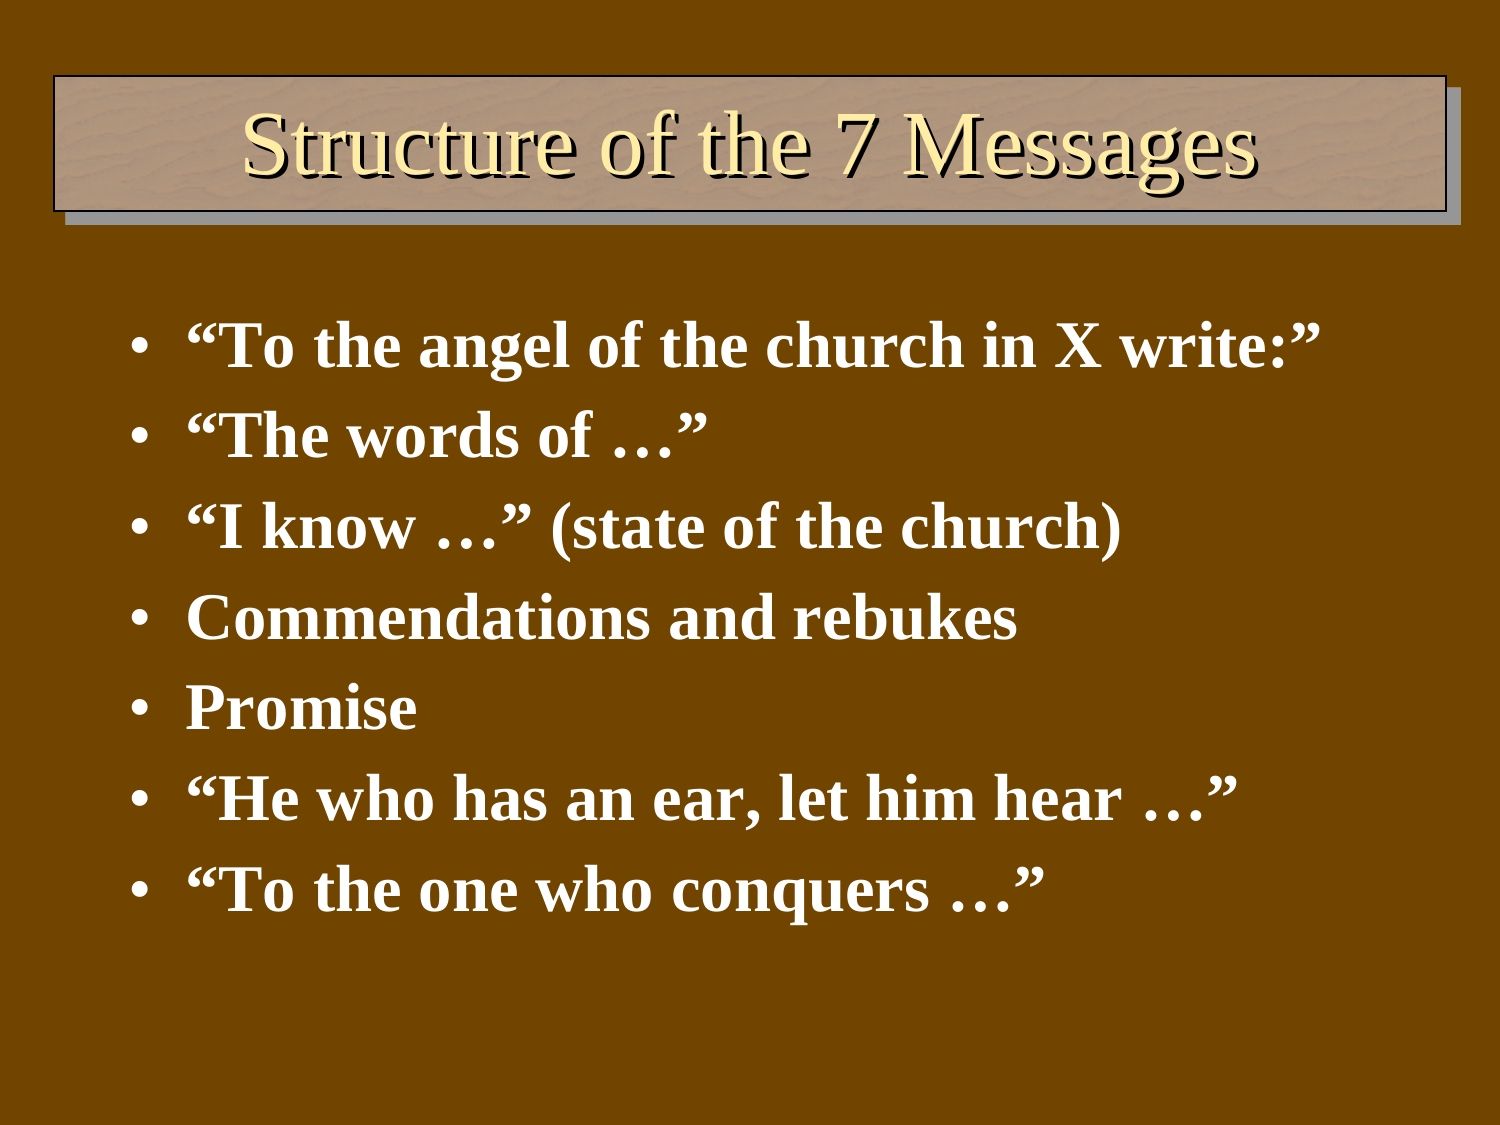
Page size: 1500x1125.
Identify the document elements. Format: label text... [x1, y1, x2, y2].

title Structure of the 7 Messages [65, 85, 1435, 203]
picture [55, 77, 1445, 210]
list “To the angel of the church in X write:” “The words of …” “I know …” (state of the church) Commendations and rebukes Promise “He who has an ear, let him hear …” “To the one who conquers …” [113, 299, 1399, 1051]
